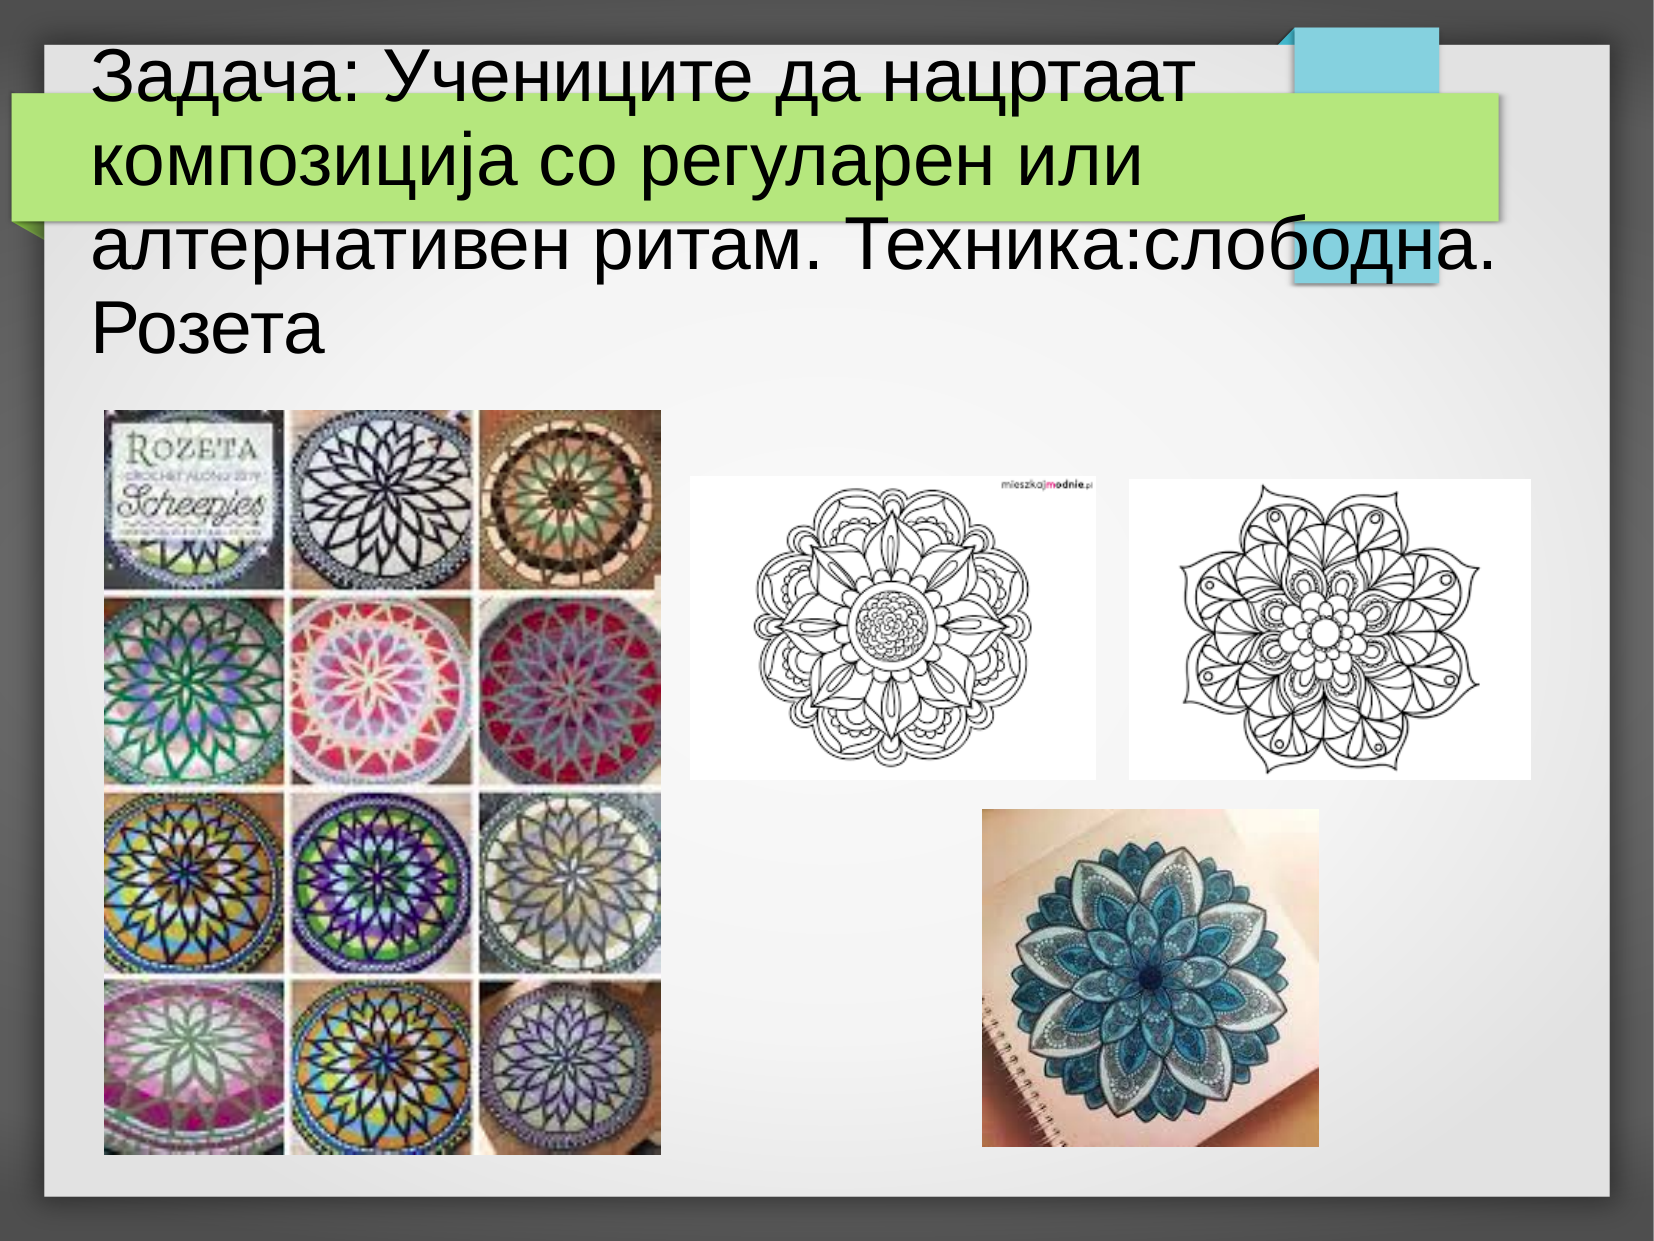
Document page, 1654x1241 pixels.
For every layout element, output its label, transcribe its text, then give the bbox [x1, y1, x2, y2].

picture [0, 0, 1654, 1241]
title Задача: Учениците да нацртаат композиција со регуларен или алтернативен ритам. Техника:слободна. Розета [90, 33, 1579, 370]
